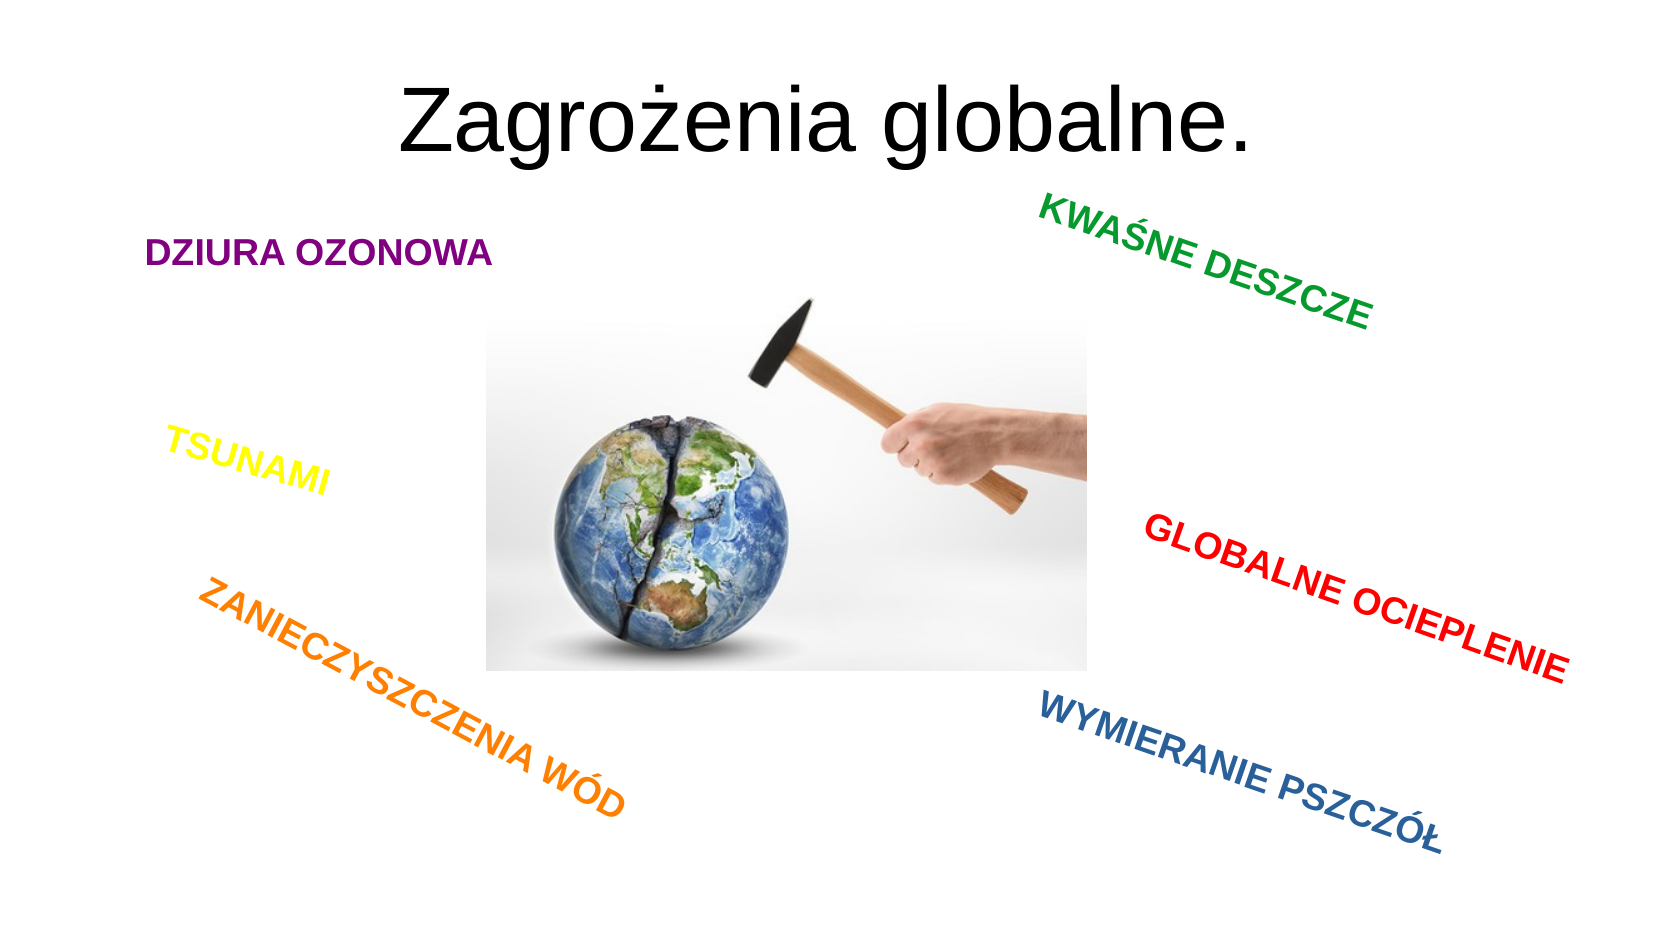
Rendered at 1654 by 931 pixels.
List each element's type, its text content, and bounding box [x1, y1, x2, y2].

text_box WYMIERANIE PSZCZÓŁ [1016, 671, 1571, 910]
text_box GLOBALNE OCIEPLENIE [1121, 491, 1654, 734]
text_box ZANIECZYSZCZENIA WÓD [157, 555, 674, 893]
picture [486, 296, 1087, 671]
text_box DZIURA OZONOWA [129, 224, 556, 324]
text_box KWAŚNE DESZCZE [1003, 172, 1427, 402]
text_box TSUNAMI [142, 405, 375, 522]
title Zagrożenia globalne. [82, 37, 1571, 193]
